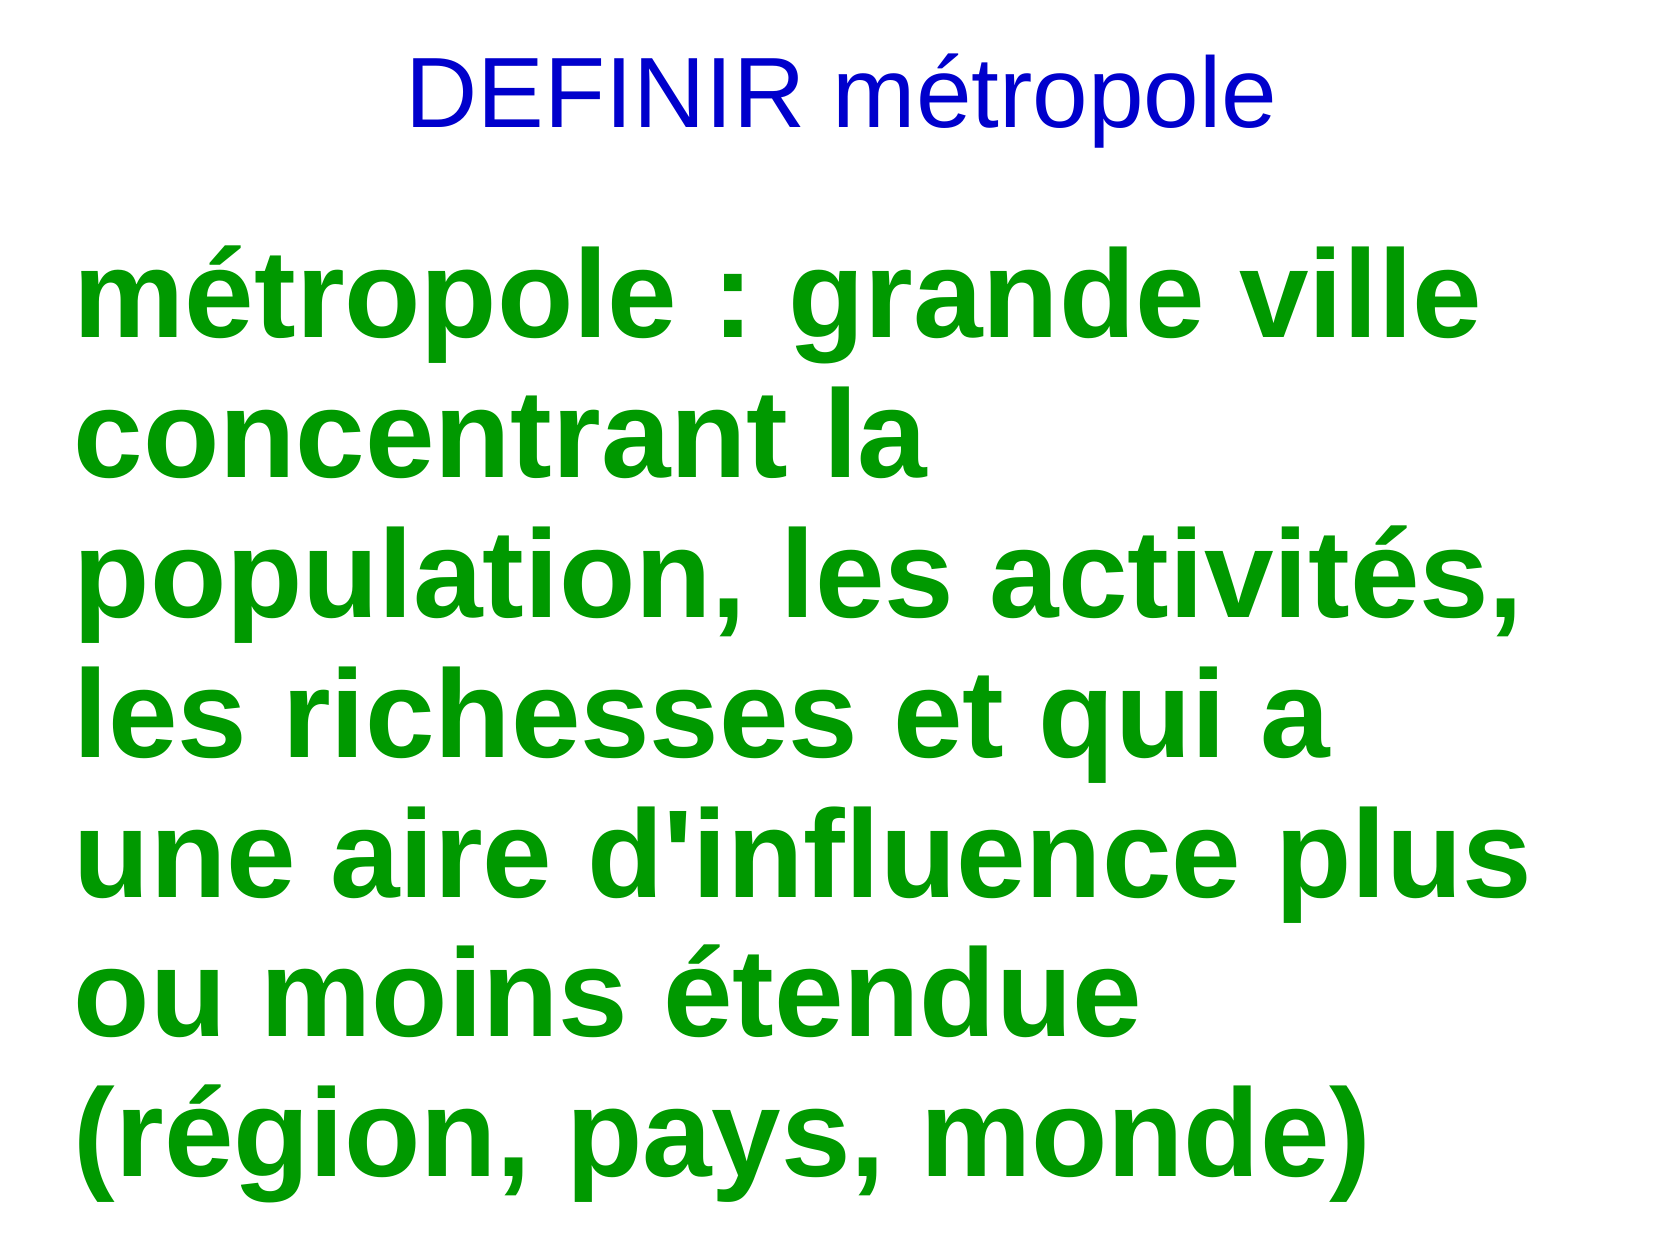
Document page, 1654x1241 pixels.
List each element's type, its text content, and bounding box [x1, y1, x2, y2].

text_box DEFINIR métropole [29, 29, 1654, 157]
text_box métropole : grande ville concentrant la population, les activités, les richesses et qui a une aire d'influence plus ou moins étendue (région, pays, monde) [59, 217, 1595, 1211]
